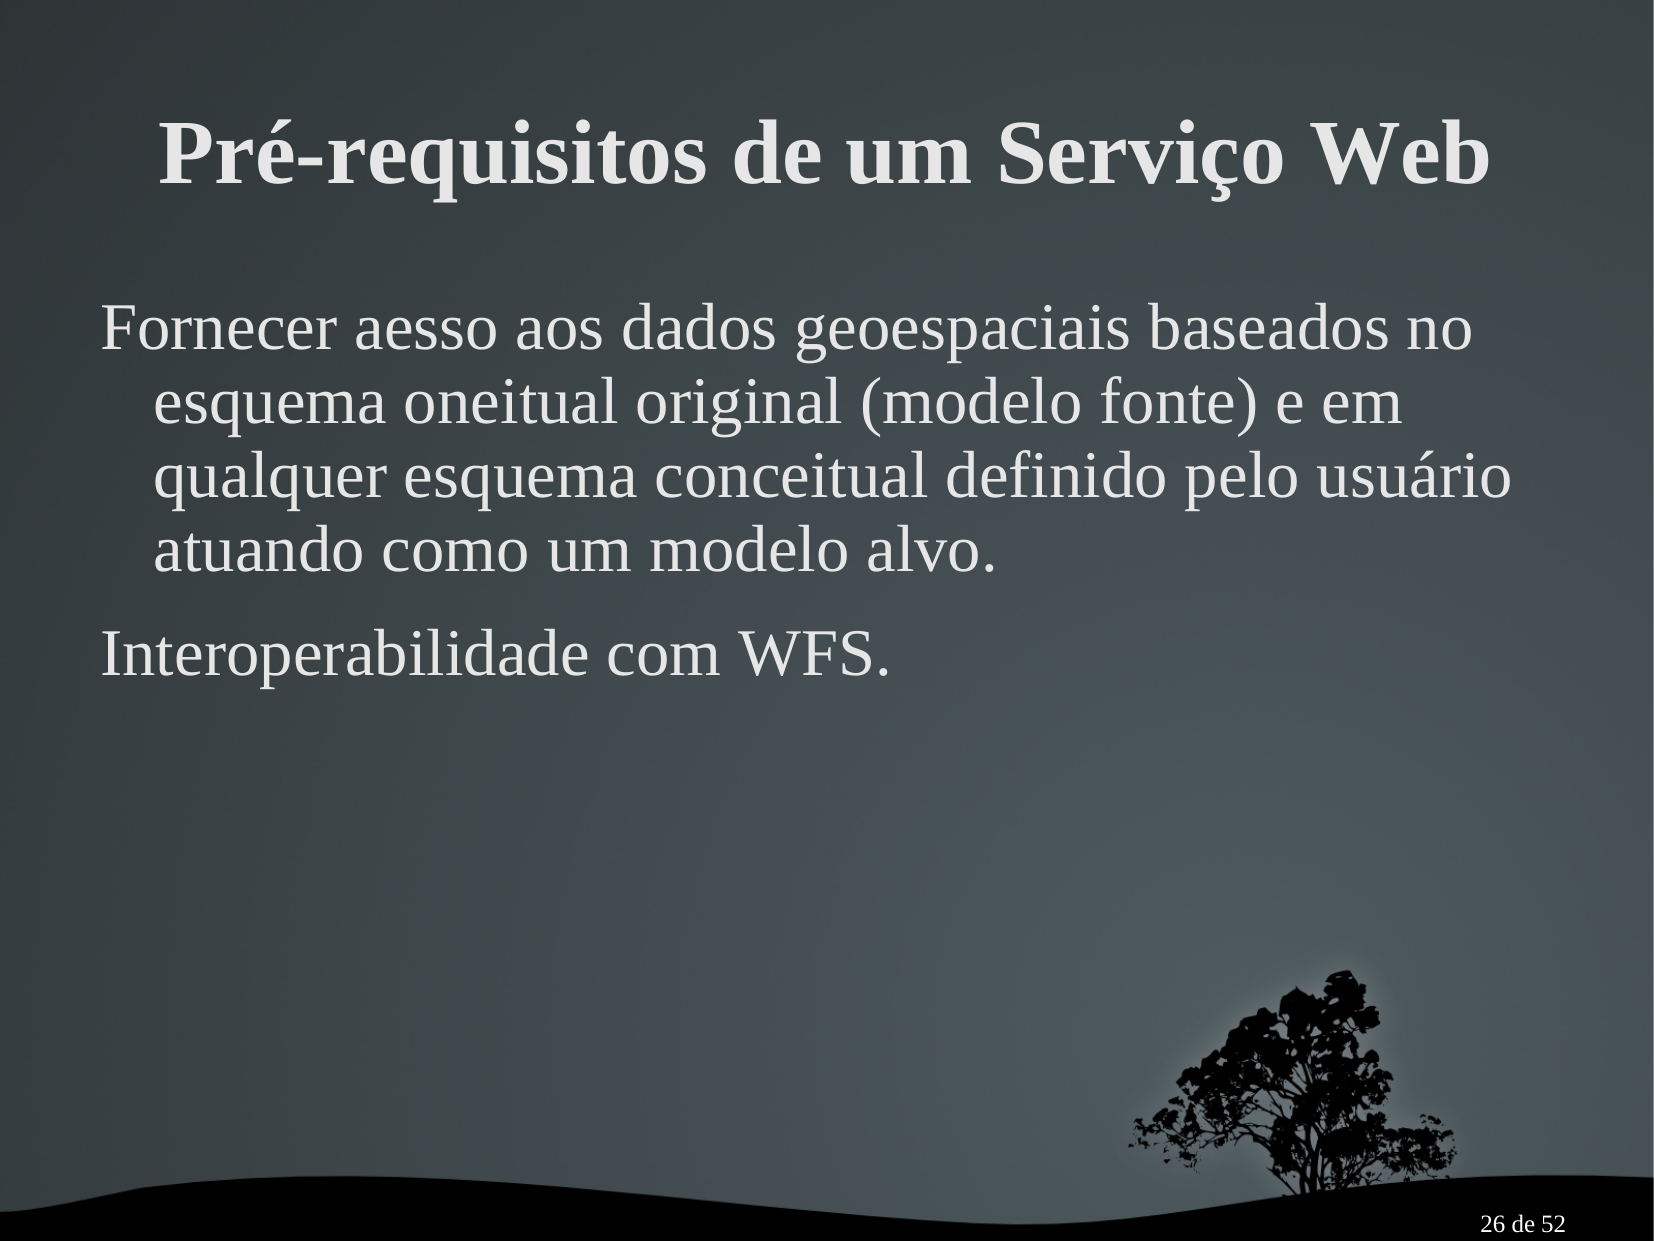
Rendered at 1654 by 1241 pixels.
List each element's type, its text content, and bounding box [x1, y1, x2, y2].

list Fornecer aesso aos dados geoespaciais baseados no esquema oneitual original (modelo fonte) e em qualquer esquema conceitual definido pelo usuário atuando como um modelo alvo. Interoperabilidade com WFS. [82, 290, 1571, 1109]
title Pré-requisitos de um Serviço Web [82, 56, 1571, 250]
picture [0, 0, 1654, 1241]
